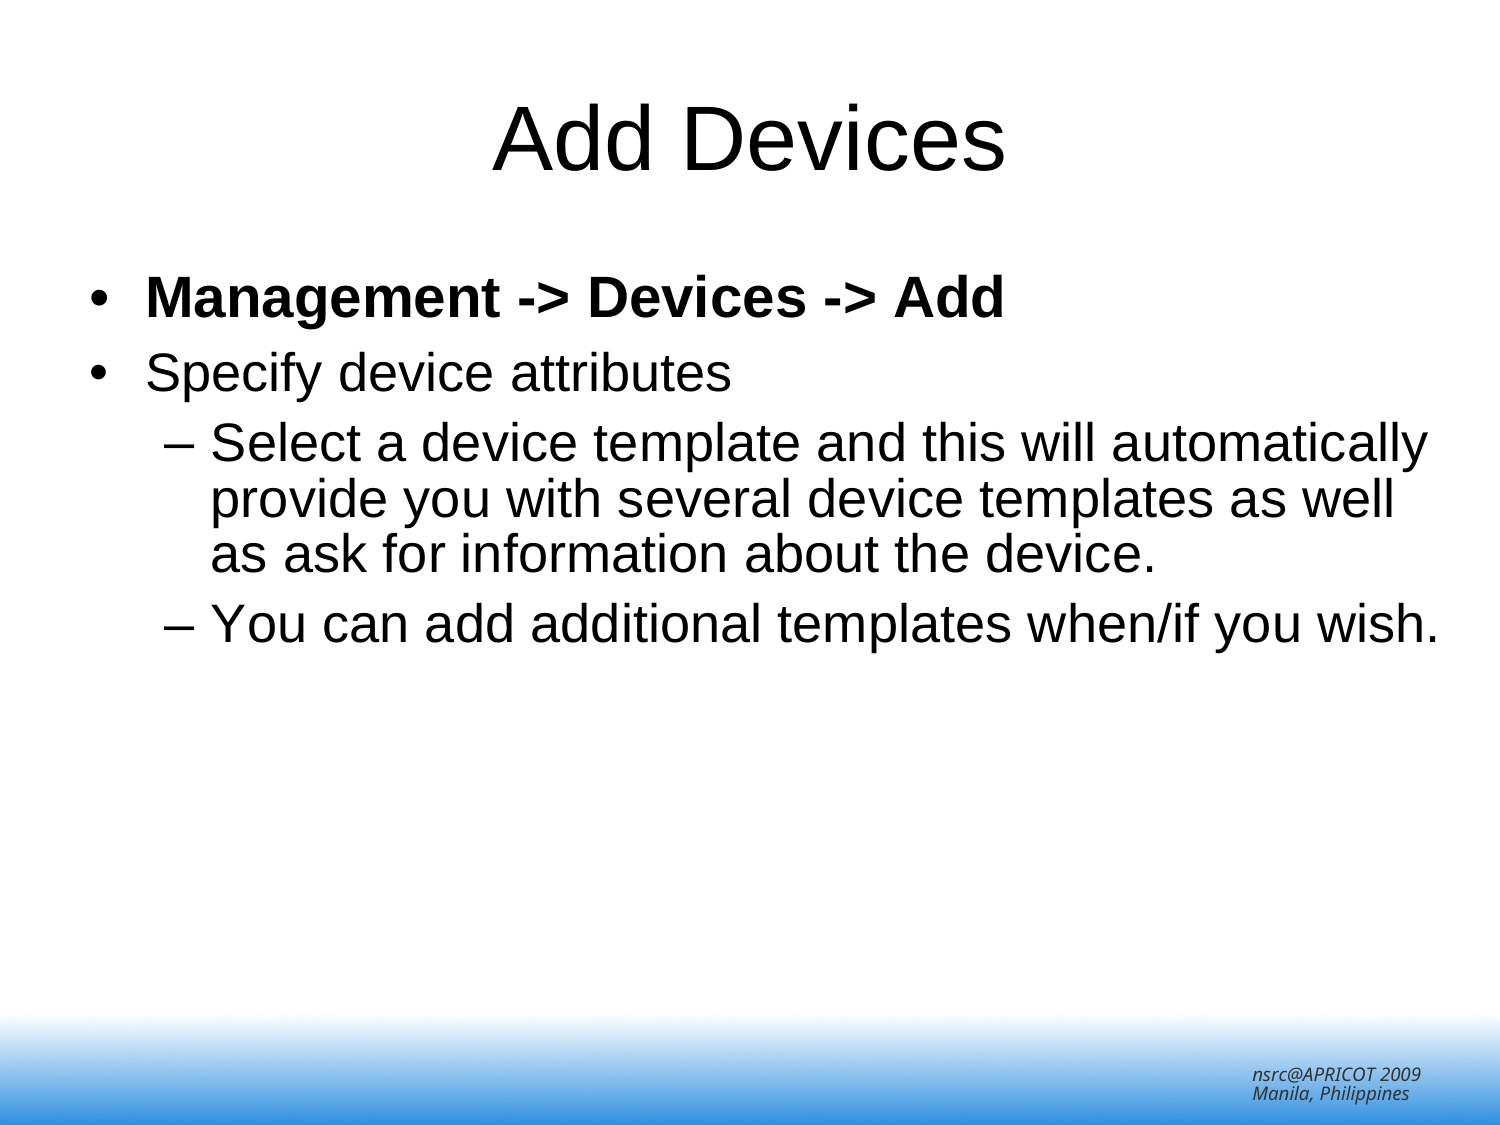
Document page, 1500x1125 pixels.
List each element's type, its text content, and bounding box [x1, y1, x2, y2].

picture [0, 710, 1500, 1125]
title Add Devices [75, 45, 1426, 233]
list Management -> Devices -> Add Specify device attributes Select a device template and this will automatically provide you with several device templates as well as ask for information about the device. You can add additional templates when/if you wish. [75, 262, 1463, 1006]
